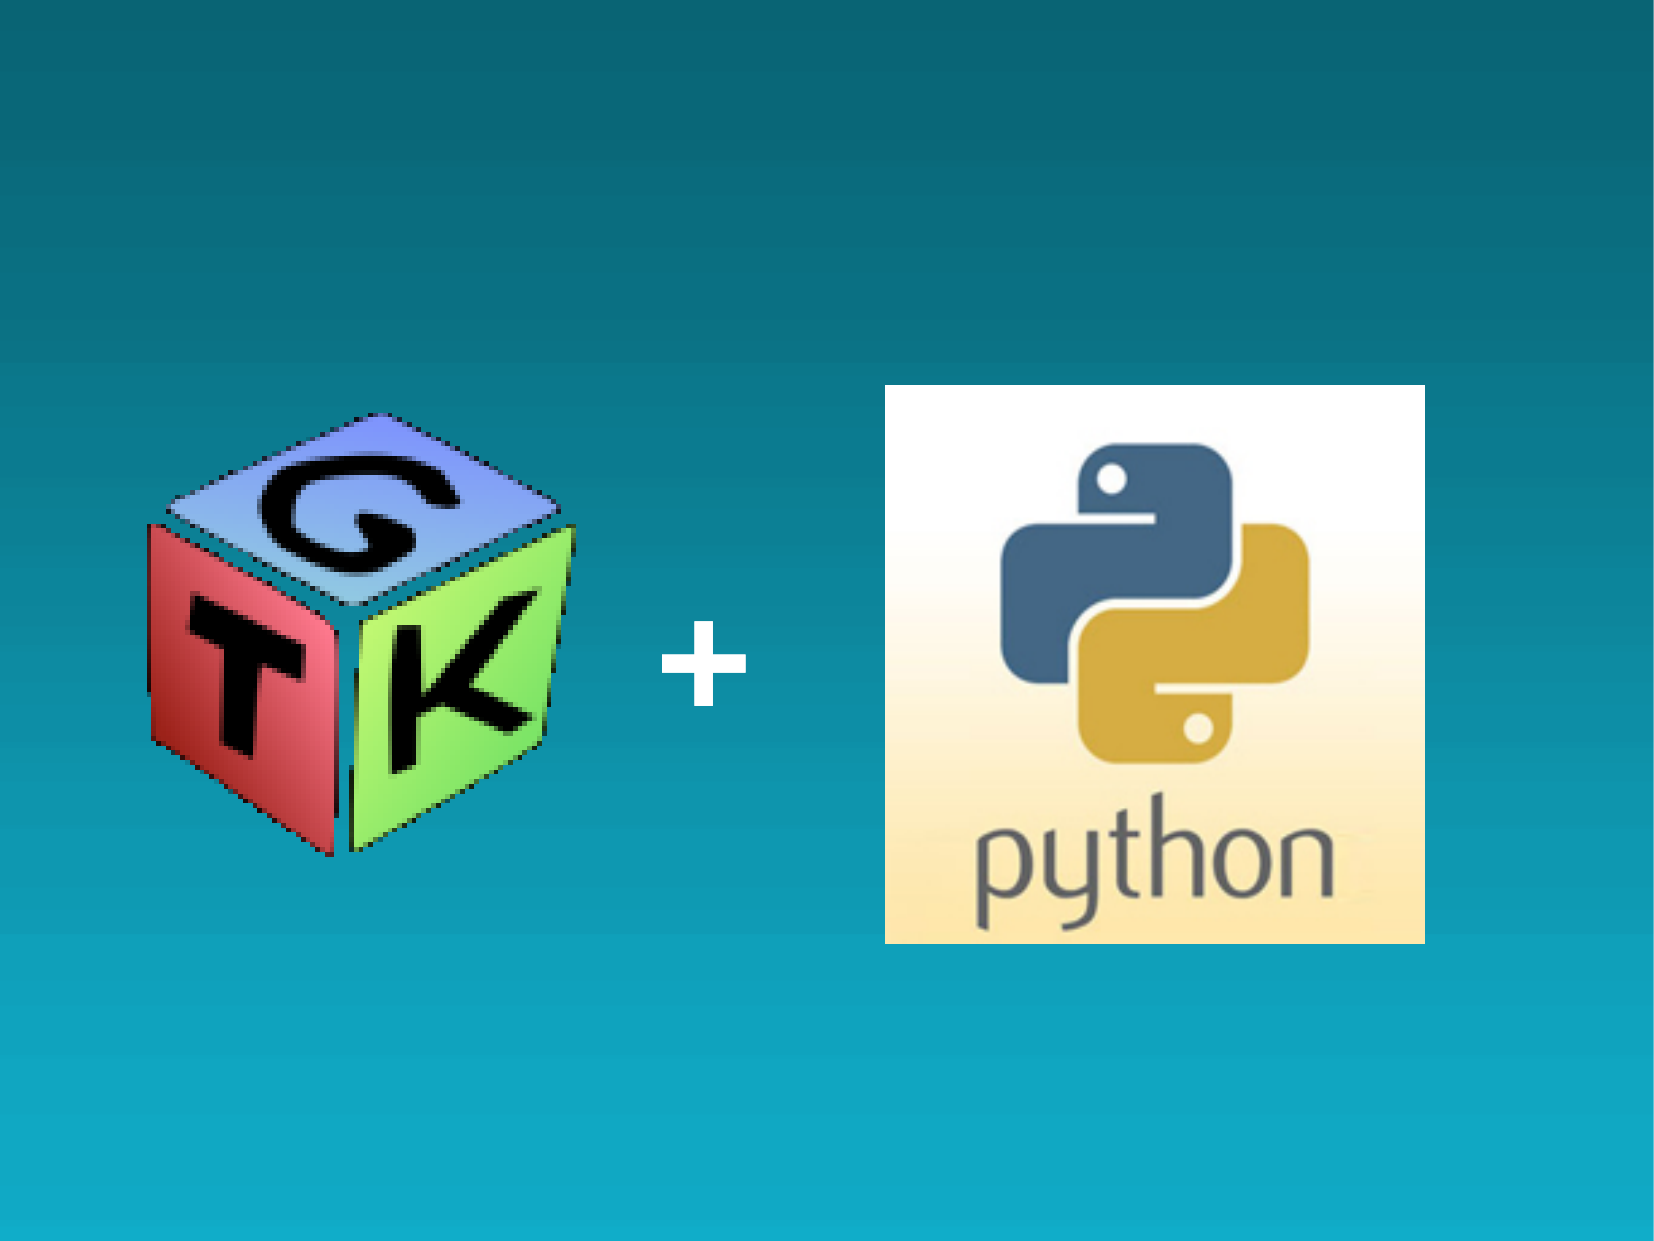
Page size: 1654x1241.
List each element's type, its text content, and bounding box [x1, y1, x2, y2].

text_box + [640, 561, 768, 763]
picture [0, 0, 1654, 1241]
